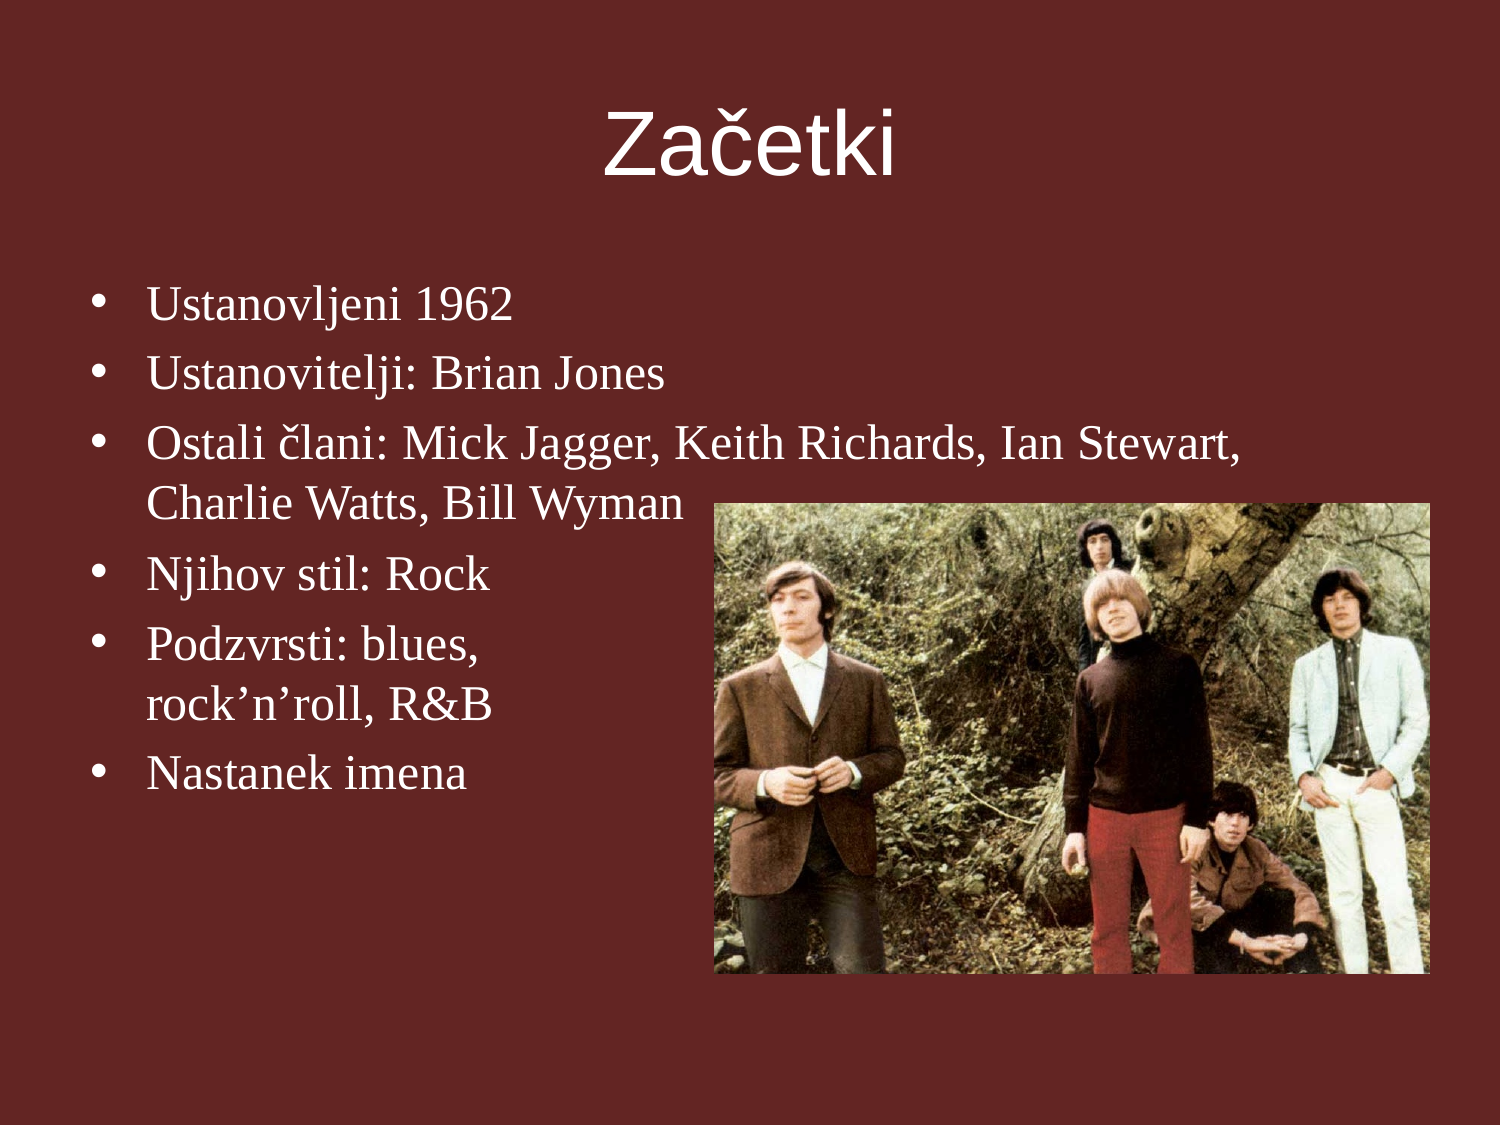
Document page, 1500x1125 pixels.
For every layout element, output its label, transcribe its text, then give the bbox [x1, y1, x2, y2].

list Ustanovljeni 1962 Ustanovitelji: Brian Jones Ostali člani: Mick Jagger, Keith Richards, Ian Stewart, Charlie Watts, Bill Wyman Njihov stil: Rock Podzvrsti: blues, rock’n’roll, R&B Nastanek imena [75, 262, 1425, 1005]
picture [714, 503, 1430, 974]
title Začetki [75, 45, 1425, 233]
